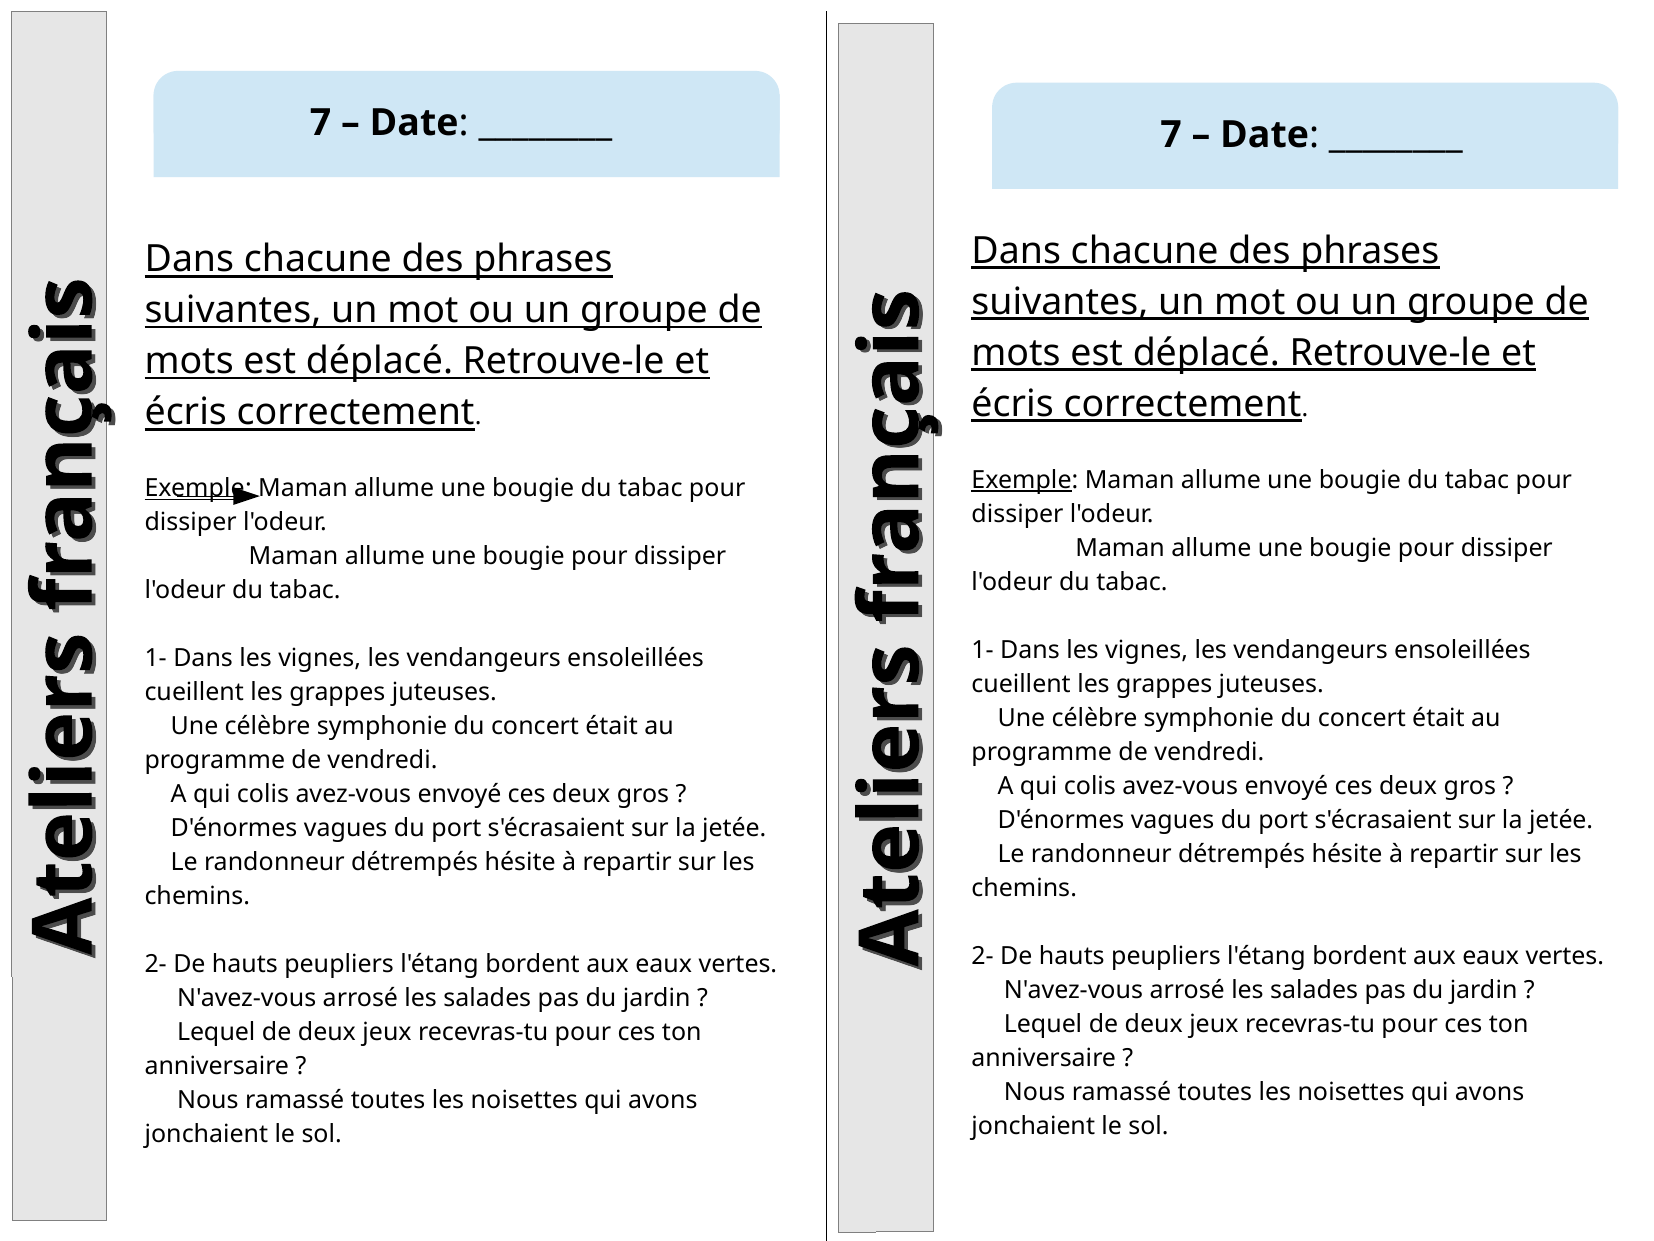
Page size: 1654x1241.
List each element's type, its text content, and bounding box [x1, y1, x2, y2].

text_box [992, 82, 1619, 189]
text_box Dans chacune des phrases suivantes, un mot ou un groupe de mots est déplacé. Retrouve-le et écris correctement. Exemple: Maman allume une bougie du tabac pour dissiper l'odeur. Maman allume une bougie pour dissiper l'odeur du tabac. 1- Dans les vignes, les vendangeurs ensoleillées cueillent les grappes juteuses. Une célèbre symphonie du concert était au programme de vendredi. A qui colis avez-vous envoyé ces deux gros ? D'énormes vagues du port s'écrasaient sur la jetée. Le randonneur détrempés hésite à repartir sur les chemins. 2- De hauts peupliers l'étang bordent aux eaux vertes. N'avez-vous arrosé les salades pas du jardin ? Lequel de deux jeux recevras-tu pour ces ton anniversaire ? Nous ramassé toutes les noisettes qui avons jonchaient le sol. [956, 215, 1630, 1111]
text_box Dans chacune des phrases suivantes, un mot ou un groupe de mots est déplacé. Retrouve-le et écris correctement. Exemple: Maman allume une bougie du tabac pour dissiper l'odeur. Maman allume une bougie pour dissiper l'odeur du tabac. 1- Dans les vignes, les vendangeurs ensoleillées cueillent les grappes juteuses. Une célèbre symphonie du concert était au programme de vendredi. A qui colis avez-vous envoyé ces deux gros ? D'énormes vagues du port s'écrasaient sur la jetée. Le randonneur détrempés hésite à repartir sur les chemins. 2- De hauts peupliers l'étang bordent aux eaux vertes. N'avez-vous arrosé les salades pas du jardin ? Lequel de deux jeux recevras-tu pour ces ton anniversaire ? Nous ramassé toutes les noisettes qui avons jonchaient le sol. [129, 224, 804, 1119]
text_box 7 – Date: ________ [295, 88, 686, 166]
text_box Ateliers français [11, 11, 107, 1221]
text_box [153, 70, 780, 178]
text_box Ateliers français [838, 23, 934, 1233]
text_box 7 – Date: ________ [1145, 100, 1536, 178]
